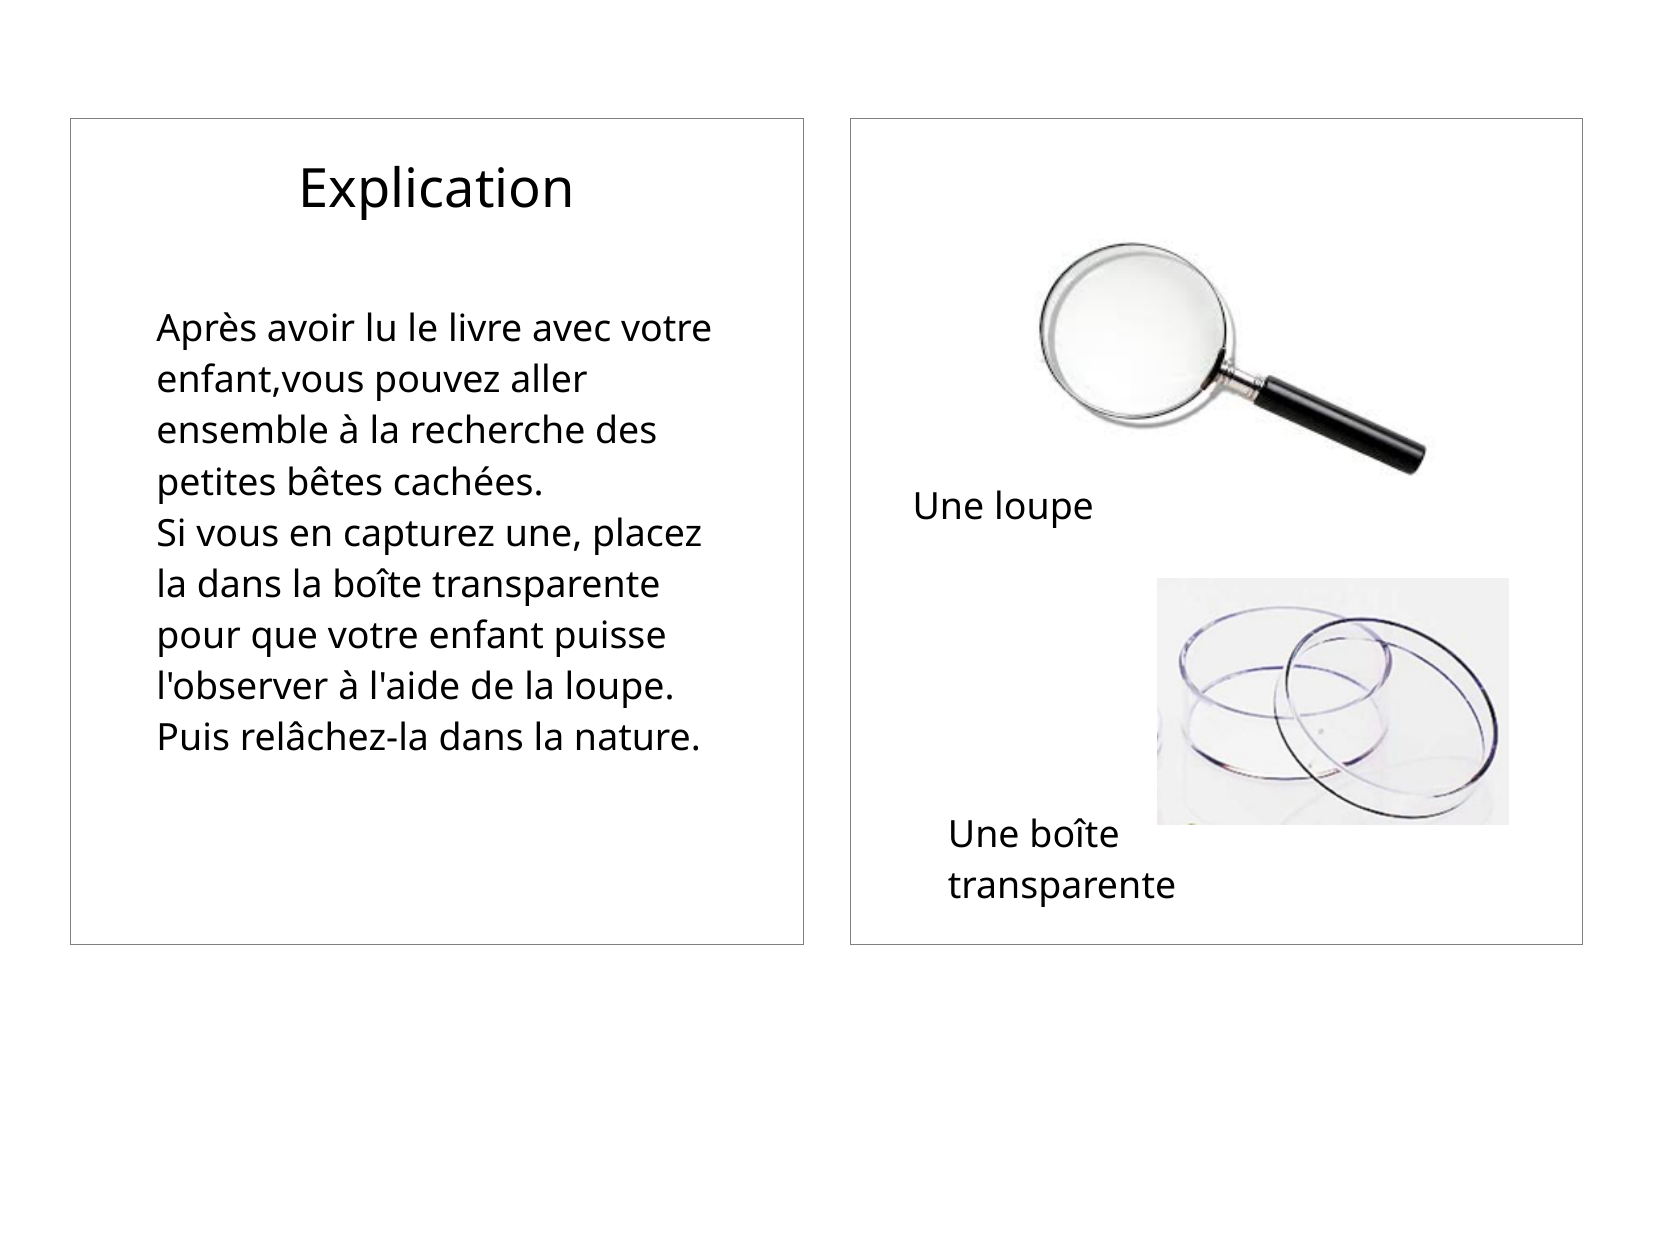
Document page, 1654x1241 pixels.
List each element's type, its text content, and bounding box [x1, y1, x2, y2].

picture [1157, 578, 1509, 825]
picture [1007, 200, 1453, 520]
text_box Une boîte transparente [933, 799, 1312, 969]
text_box Après avoir lu le livre avec votre enfant,vous pouvez aller ensemble à la recherche des petites bêtes cachées. Si vous en capturez une, placez la dans la boîte transparente pour que votre enfant puisse l'observer à l'aide de la loupe. Puis relâchez-la dans la nature. [141, 294, 756, 811]
text_box Explication [153, 141, 721, 230]
text_box Une loupe [897, 472, 1205, 539]
